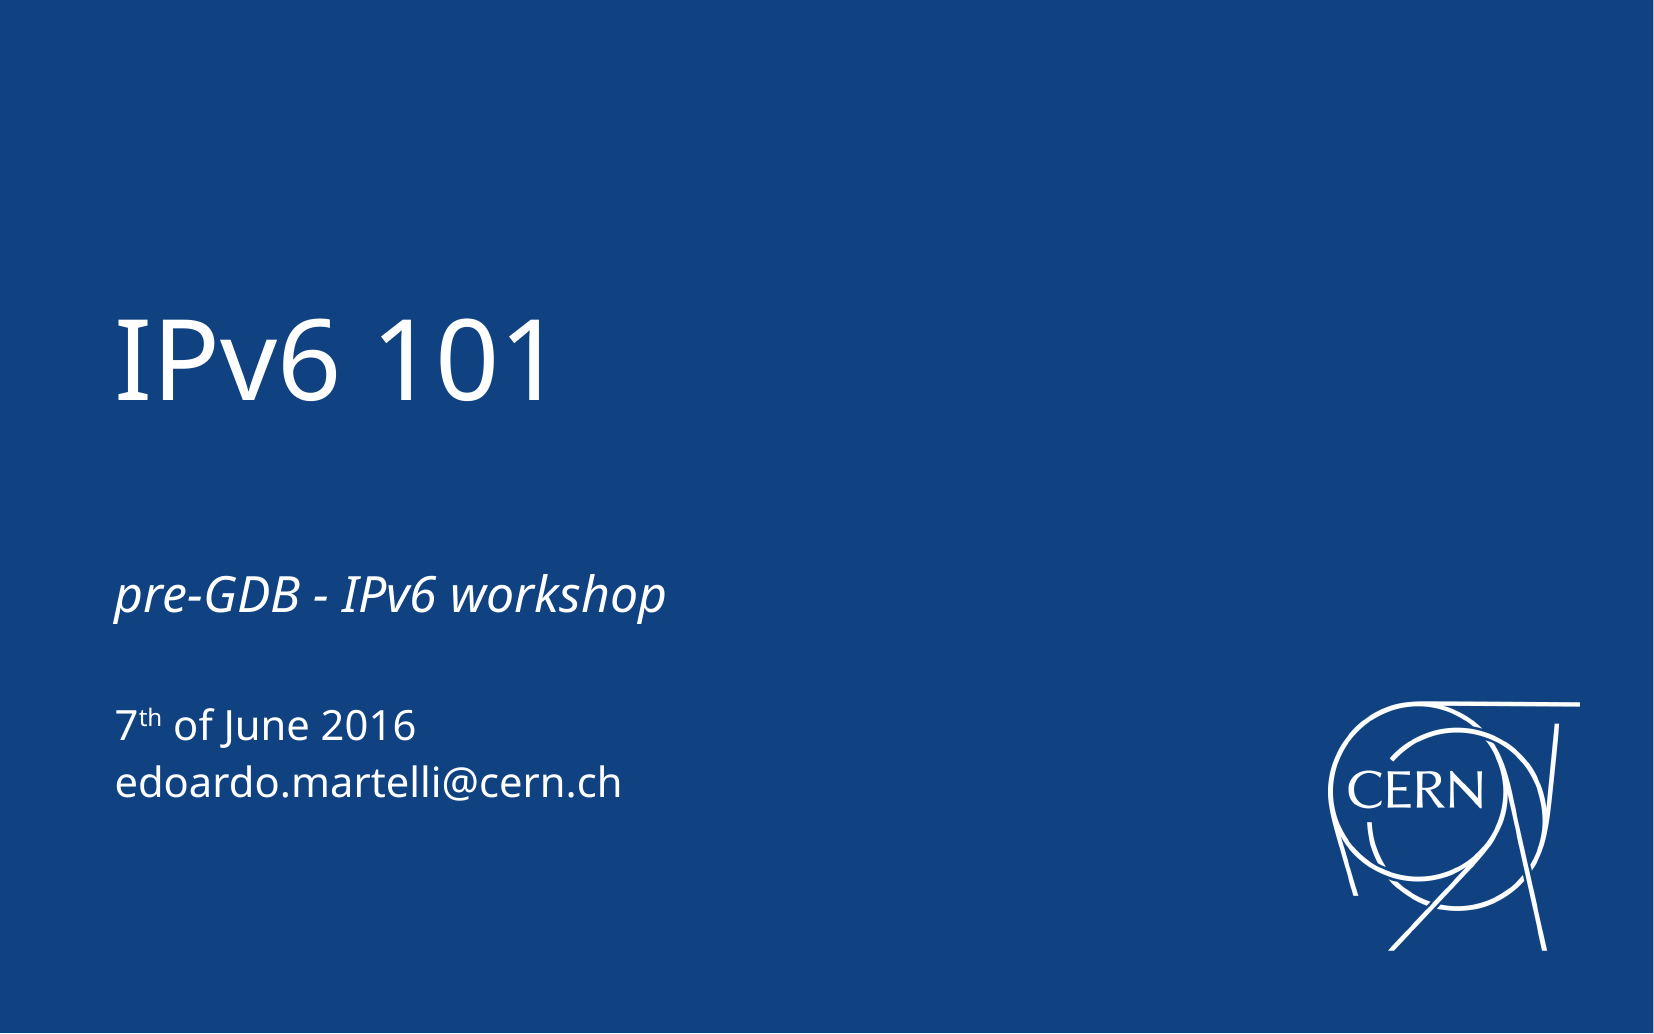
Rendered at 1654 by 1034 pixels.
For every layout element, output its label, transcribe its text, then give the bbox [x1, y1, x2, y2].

picture [1328, 848, 1580, 952]
title IPv6 101 pre-GDB - IPv6 workshop 7th of June 2016 edoardo.martelli@cern.ch [114, 241, 1630, 848]
